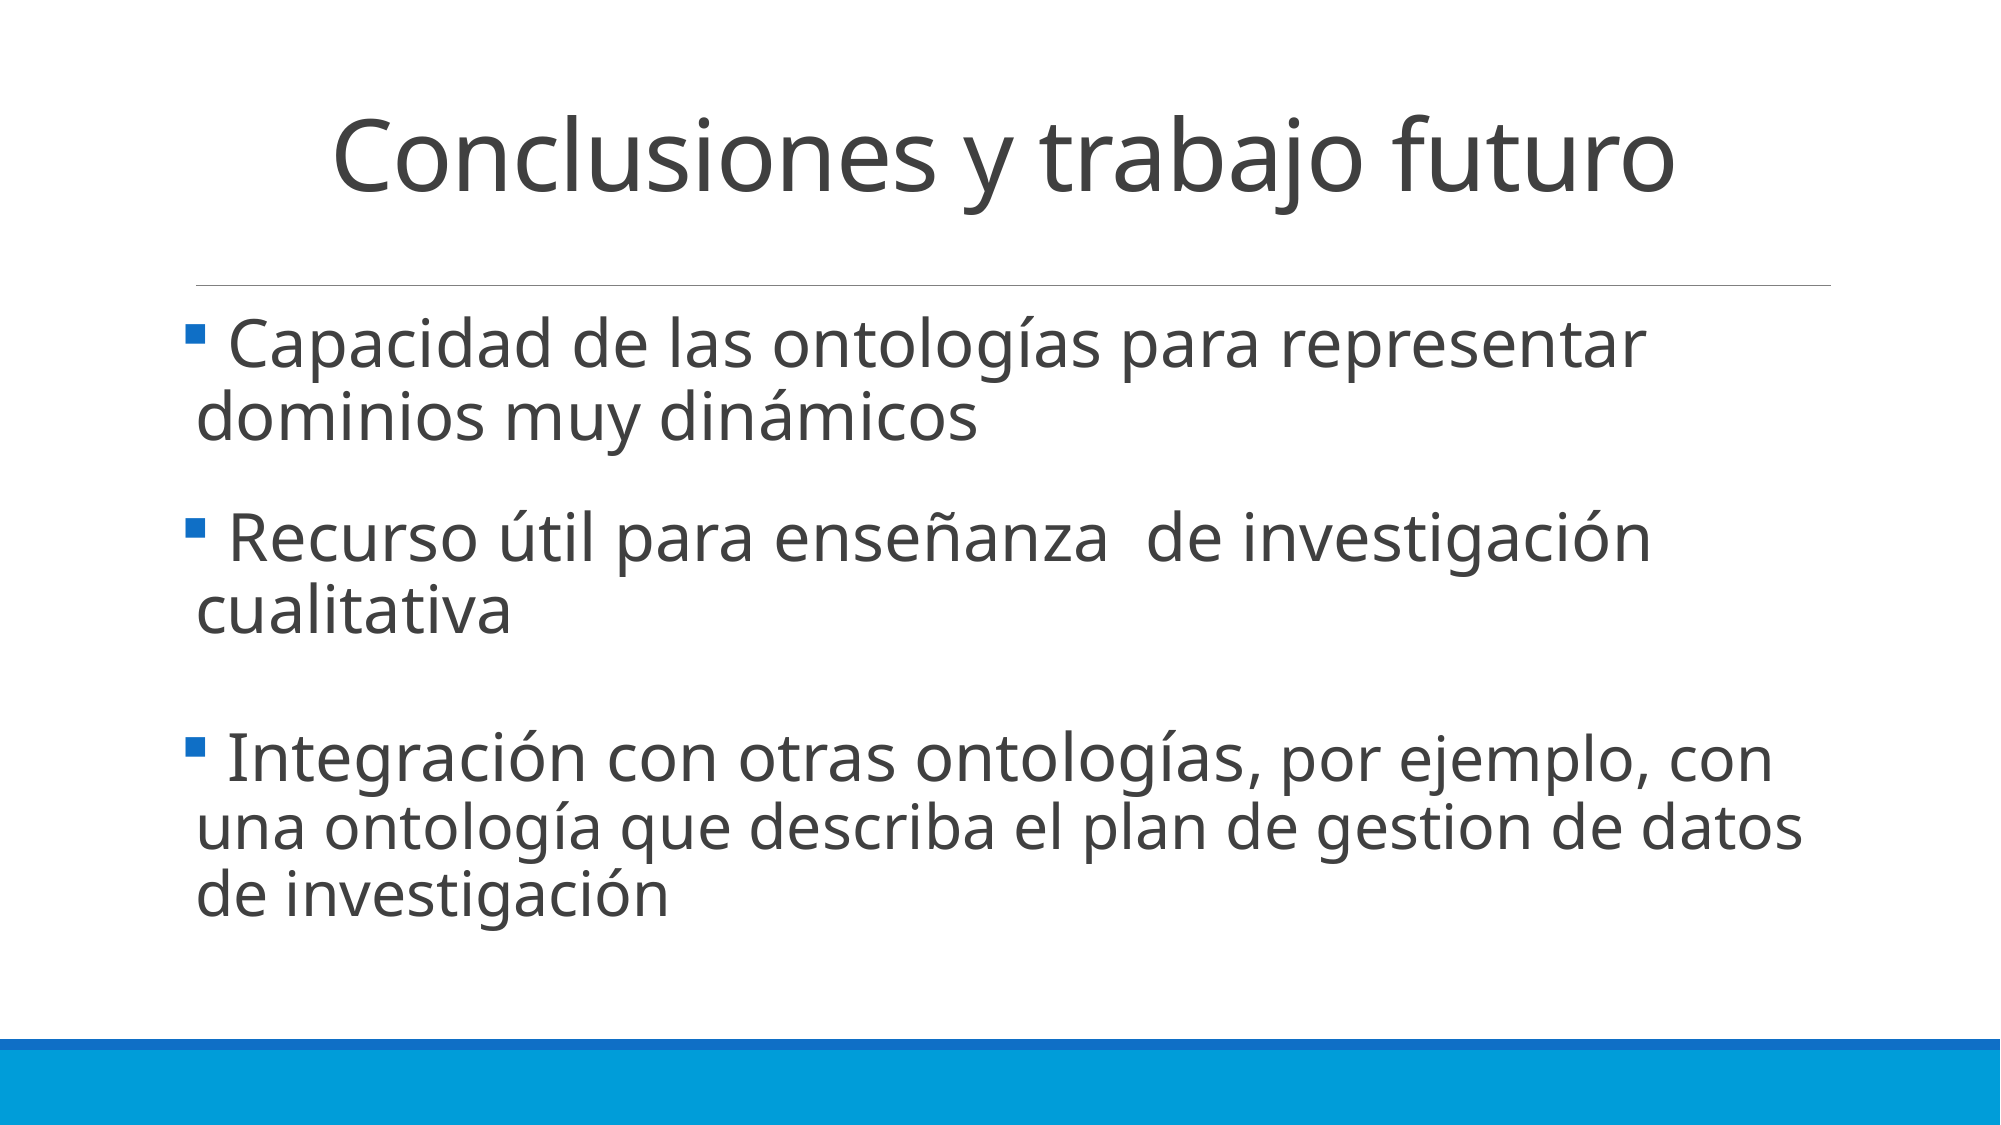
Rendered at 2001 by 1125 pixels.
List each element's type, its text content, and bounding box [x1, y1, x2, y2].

list Capacidad de las ontologías para representar dominios muy dinámicos Recurso útil para enseñanza de investigación cualitativa Integración con otras ontologías, por ejemplo, con una ontología que describa el plan de gestion de datos de investigación [180, 302, 1871, 963]
title Conclusiones y trabajo futuro [180, 47, 1830, 220]
